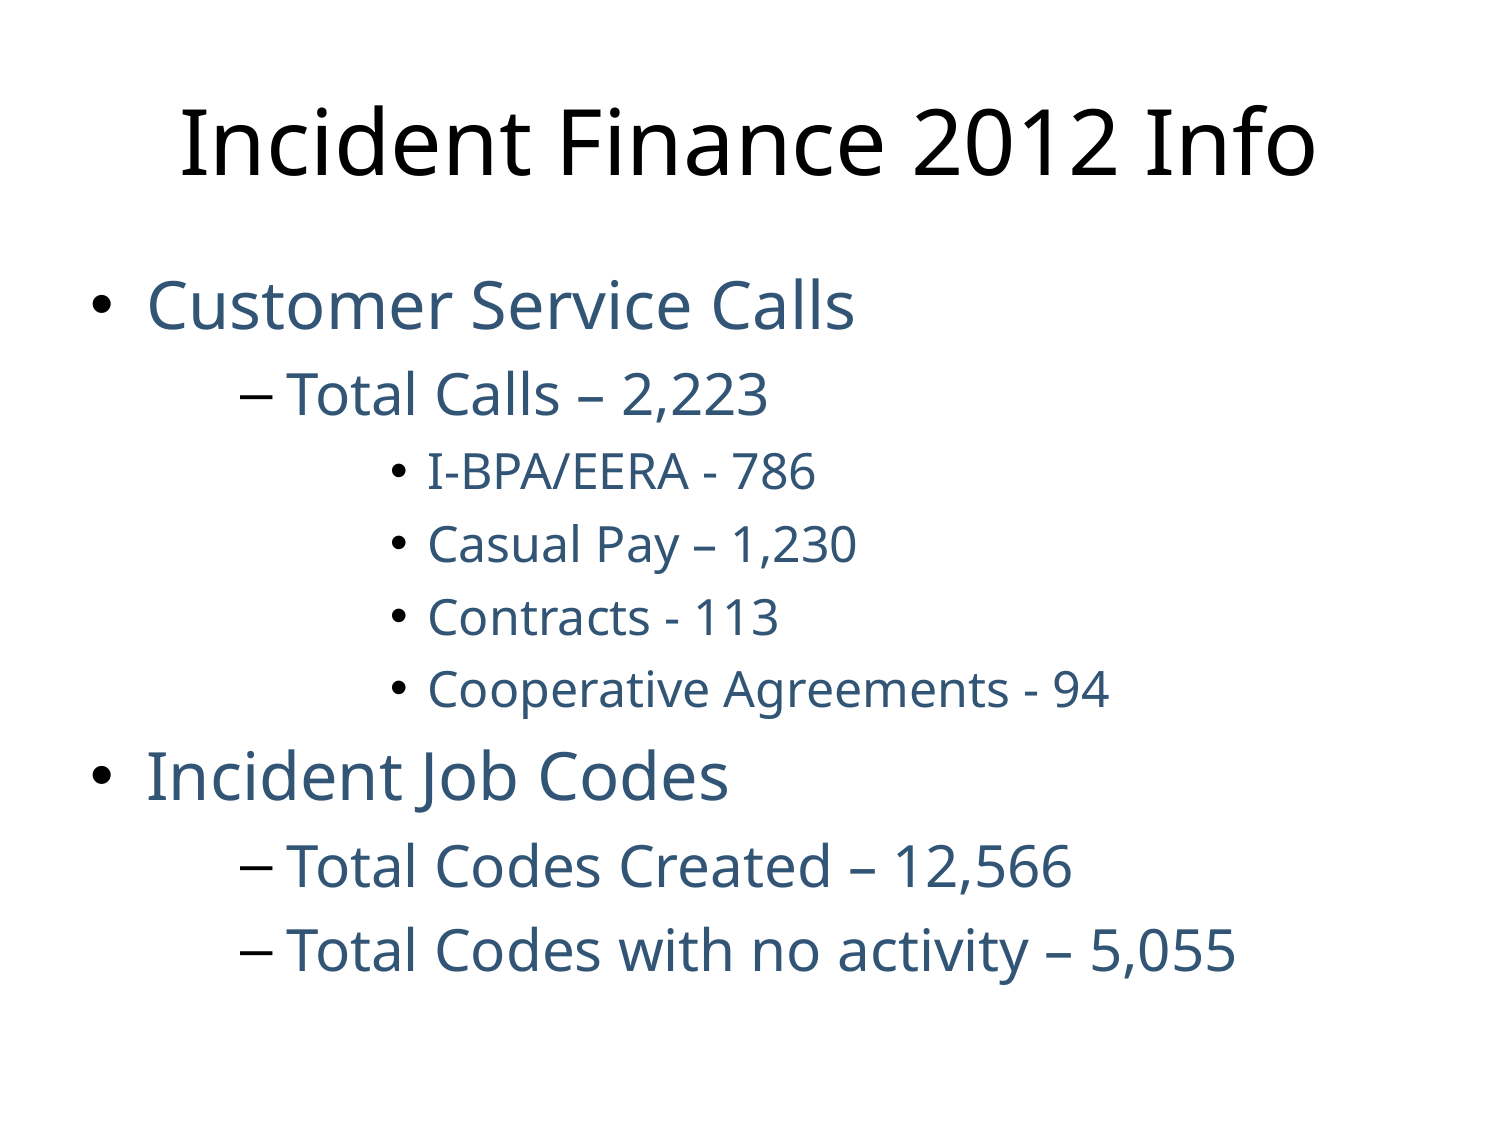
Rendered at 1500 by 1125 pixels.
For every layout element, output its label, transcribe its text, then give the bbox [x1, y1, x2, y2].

title Incident Finance 2012 Info [75, 45, 1426, 233]
list Customer Service Calls Total Calls – 2,223 I-BPA/EERA - 786 Casual Pay – 1,230 Contracts - 113 Cooperative Agreements - 94 Incident Job Codes Total Codes Created – 12,566 Total Codes with no activity – 5,055 [75, 255, 1426, 1064]
